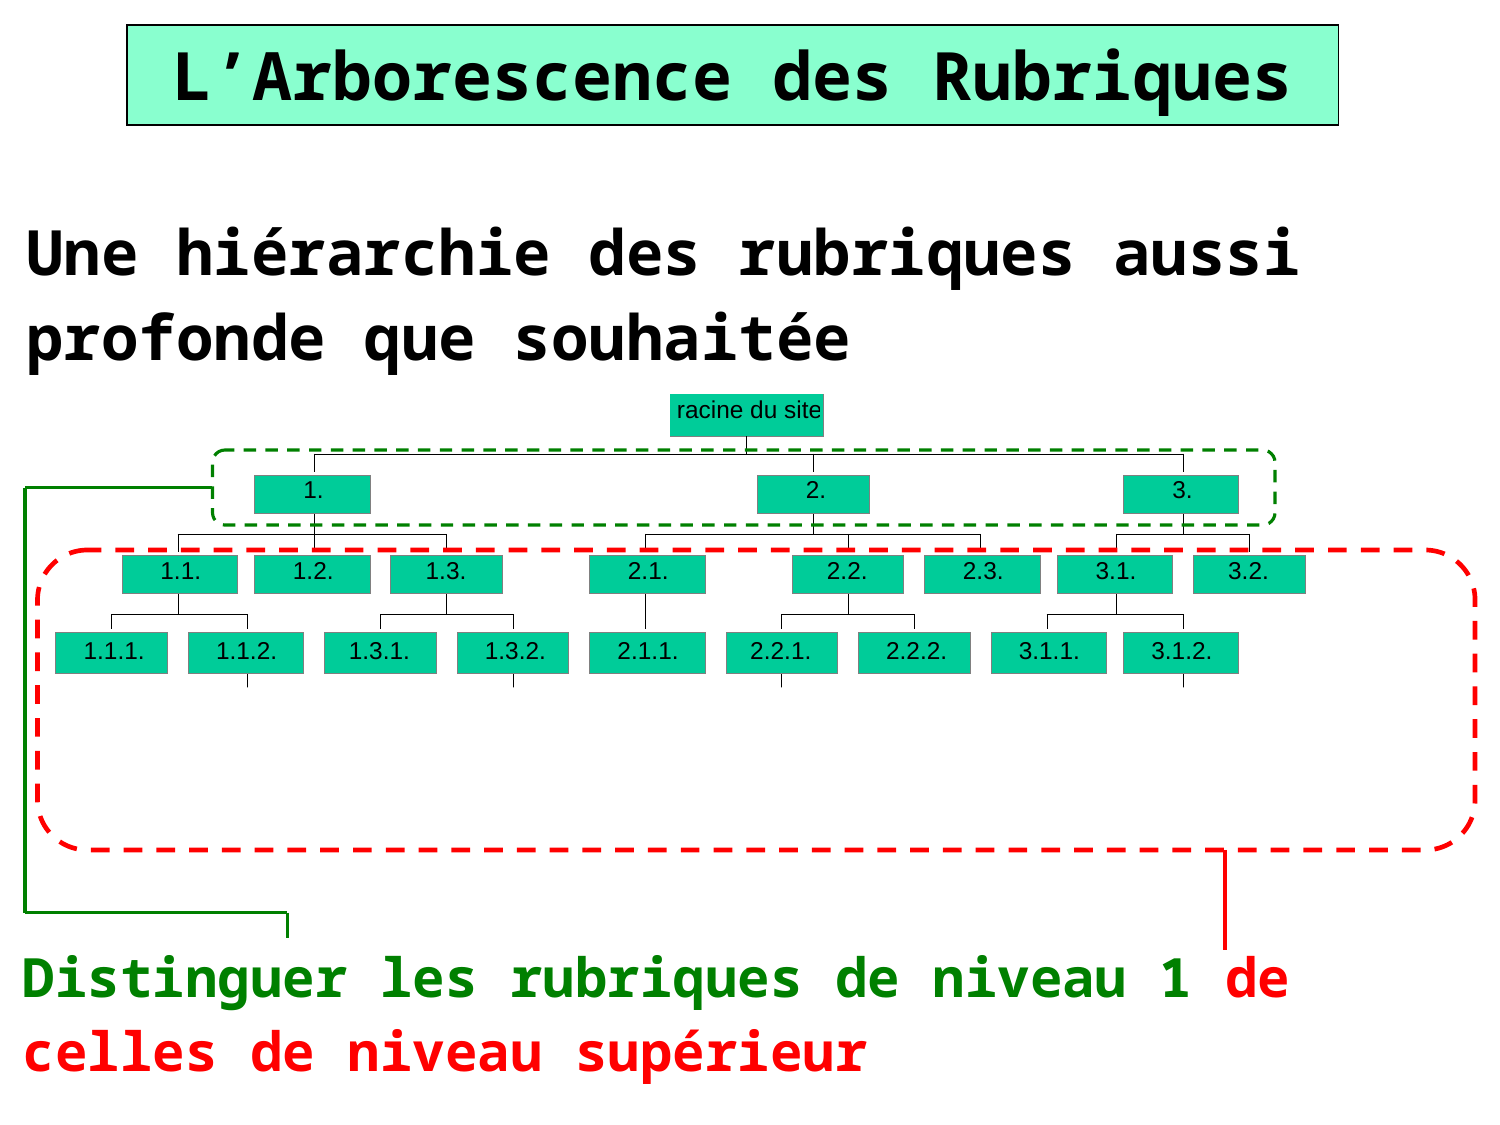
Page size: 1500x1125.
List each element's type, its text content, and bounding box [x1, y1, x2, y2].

text_box L’Arborescence des Rubriques [126, 24, 1339, 126]
text_box Une hiérarchie des rubriques aussi profonde que souhaitée [11, 201, 1500, 387]
text_box Distinguer les rubriques de niveau 1 de celles de niveau supérieur [8, 932, 1500, 1096]
chart [52, 390, 1448, 687]
text_box [34, 687, 1454, 863]
